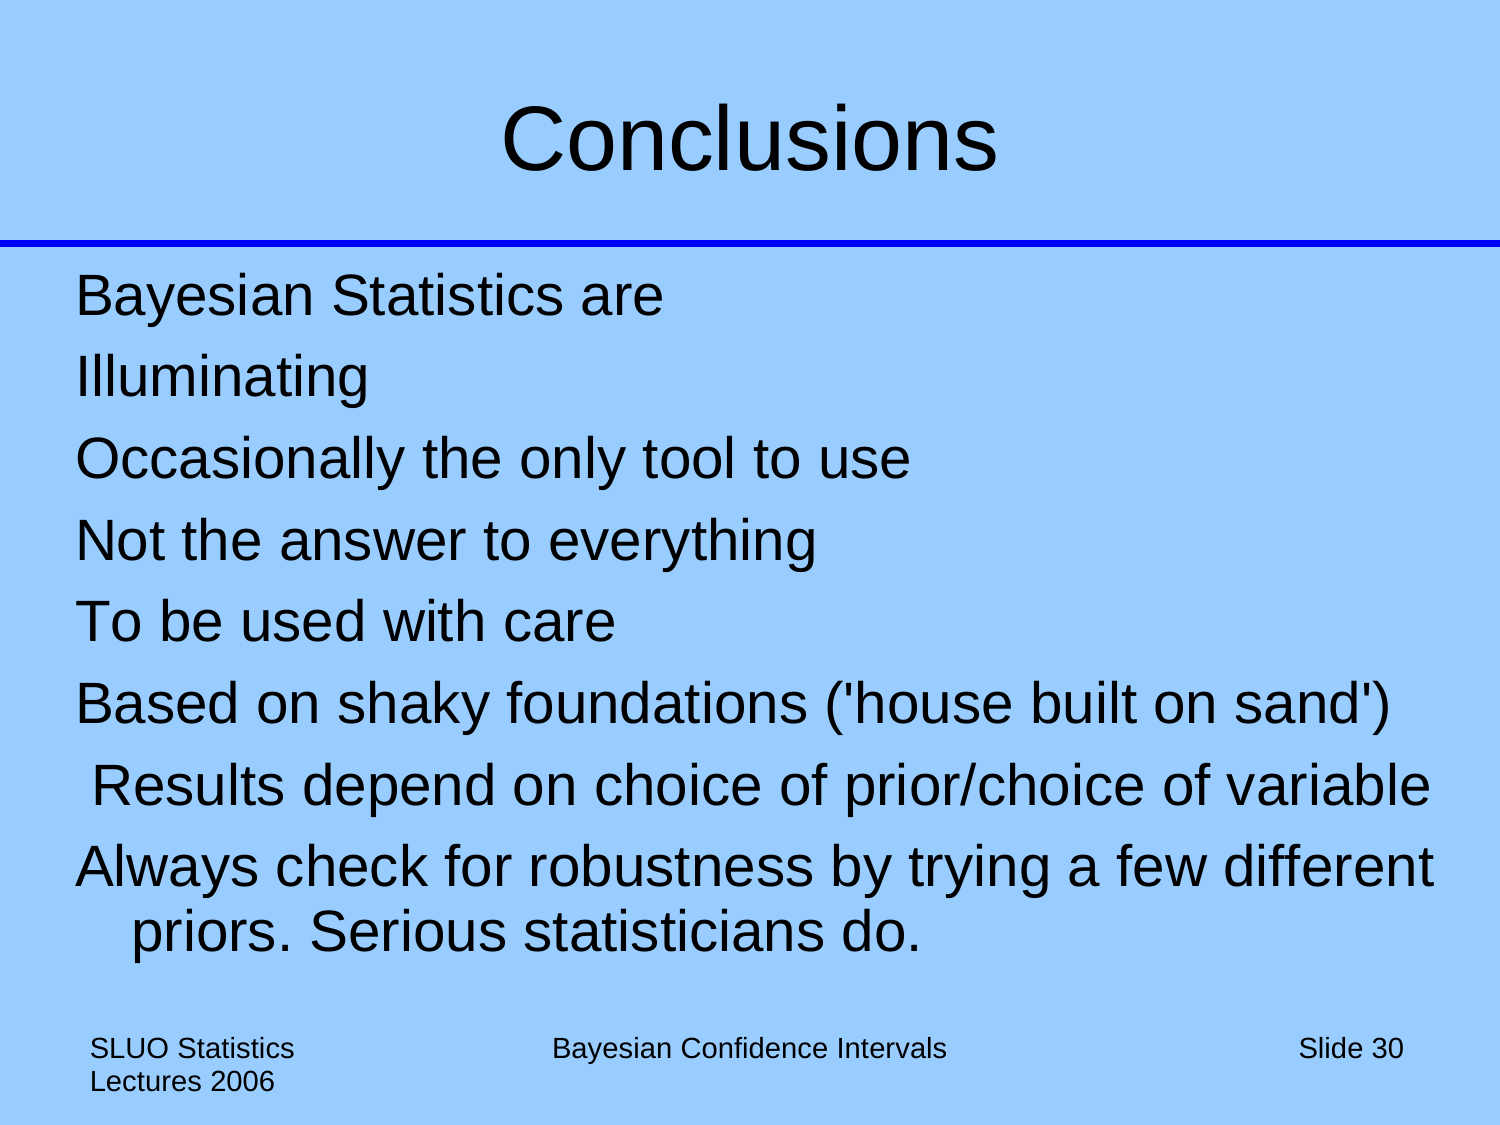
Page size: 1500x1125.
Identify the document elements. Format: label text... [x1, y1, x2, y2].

list Bayesian Statistics are Illuminating Occasionally the only tool to use Not the answer to everything To be used with care Based on shaky foundations ('house built on sand') Results depend on choice of prior/choice of variable Always check for robustness by trying a few different priors. Serious statisticians do. [75, 262, 1477, 1027]
title Conclusions [75, 45, 1426, 233]
